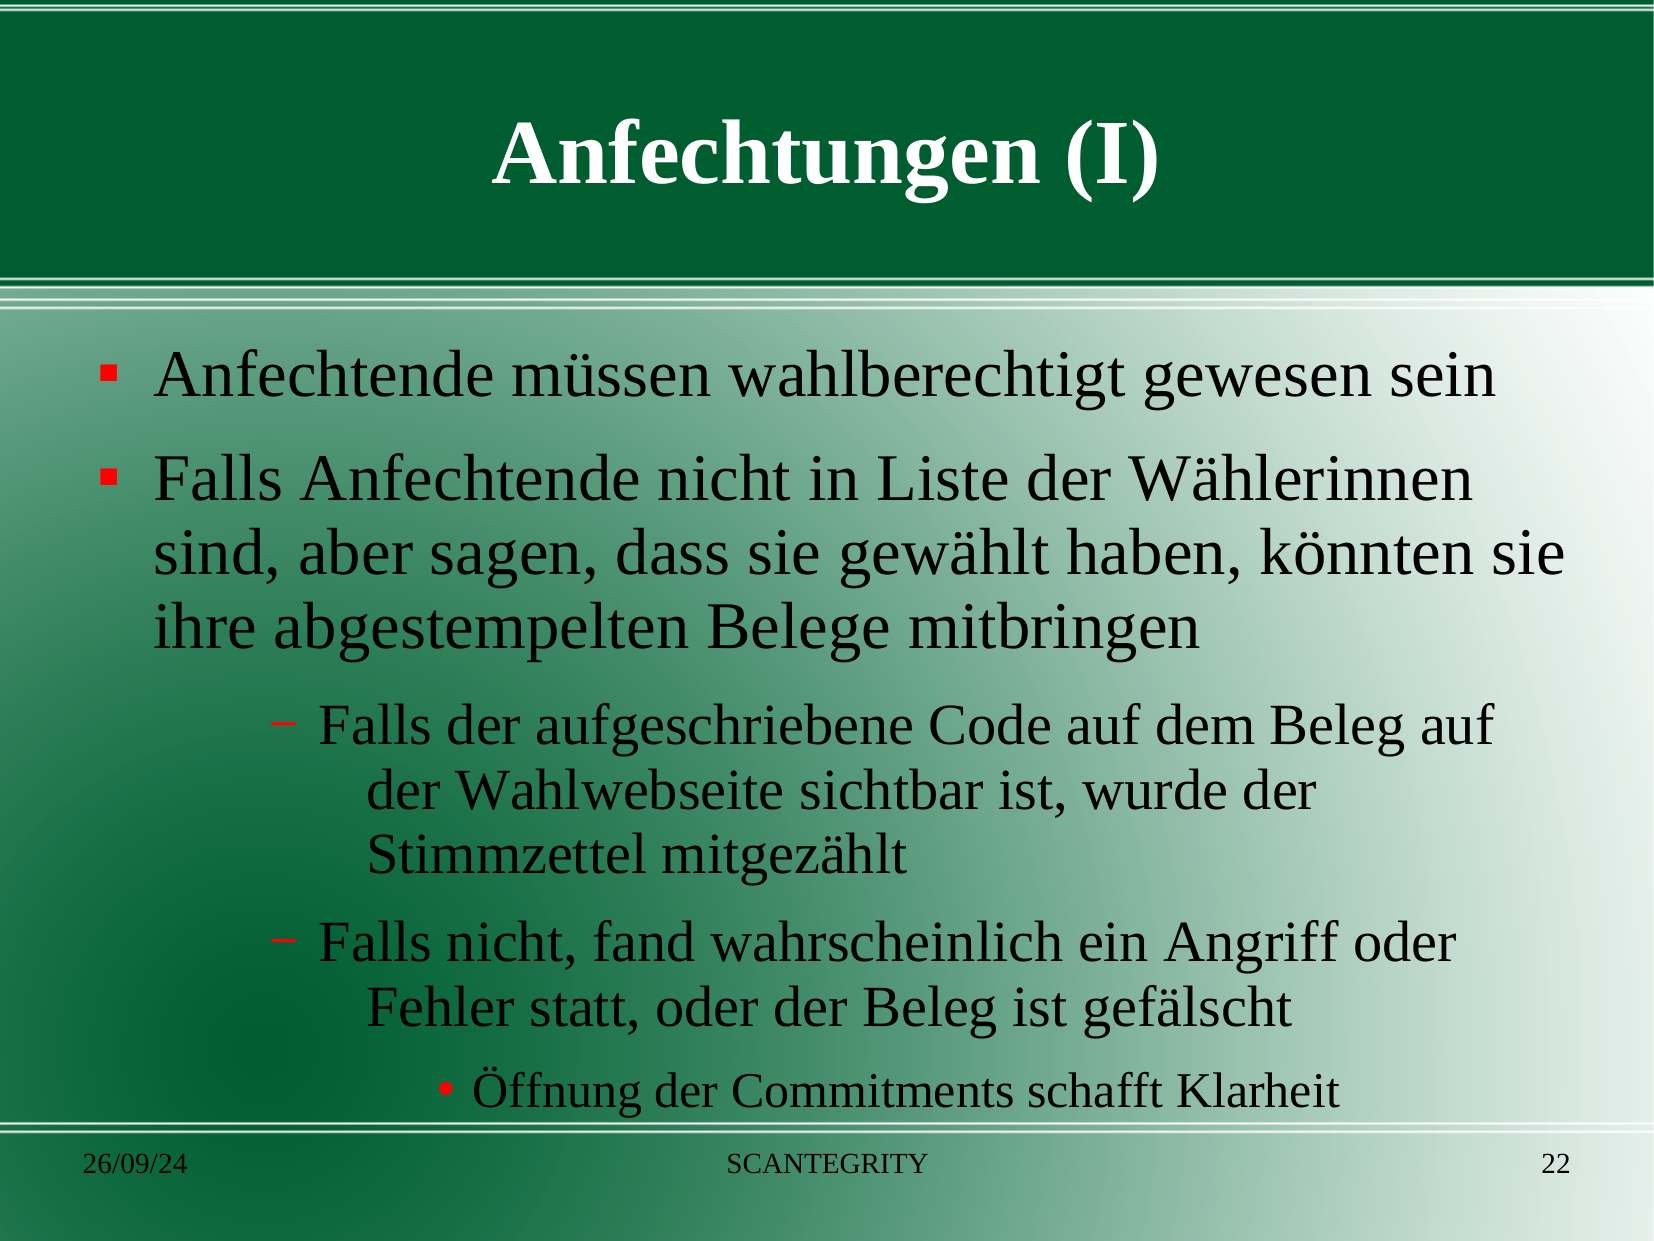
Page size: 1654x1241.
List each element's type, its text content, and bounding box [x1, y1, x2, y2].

picture [0, 0, 1654, 1241]
title Anfechtungen (I) [82, 56, 1571, 250]
list Anfechtende müssen wahlberechtigt gewesen sein Falls Anfechtende nicht in Liste der Wählerinnen sind, aber sagen, dass sie gewählt haben, könnten sie ihre abgestempelten Belege mitbringen Falls der aufgeschriebene Code auf dem Beleg auf der Wahlwebseite sichtbar ist, wurde der Stimmzettel mitgezählt Falls nicht, fand wahrscheinlich ein Angriff oder Fehler statt, oder der Beleg ist gefälscht Öffnung der Commitments schafft Klarheit [82, 337, 1571, 1118]
